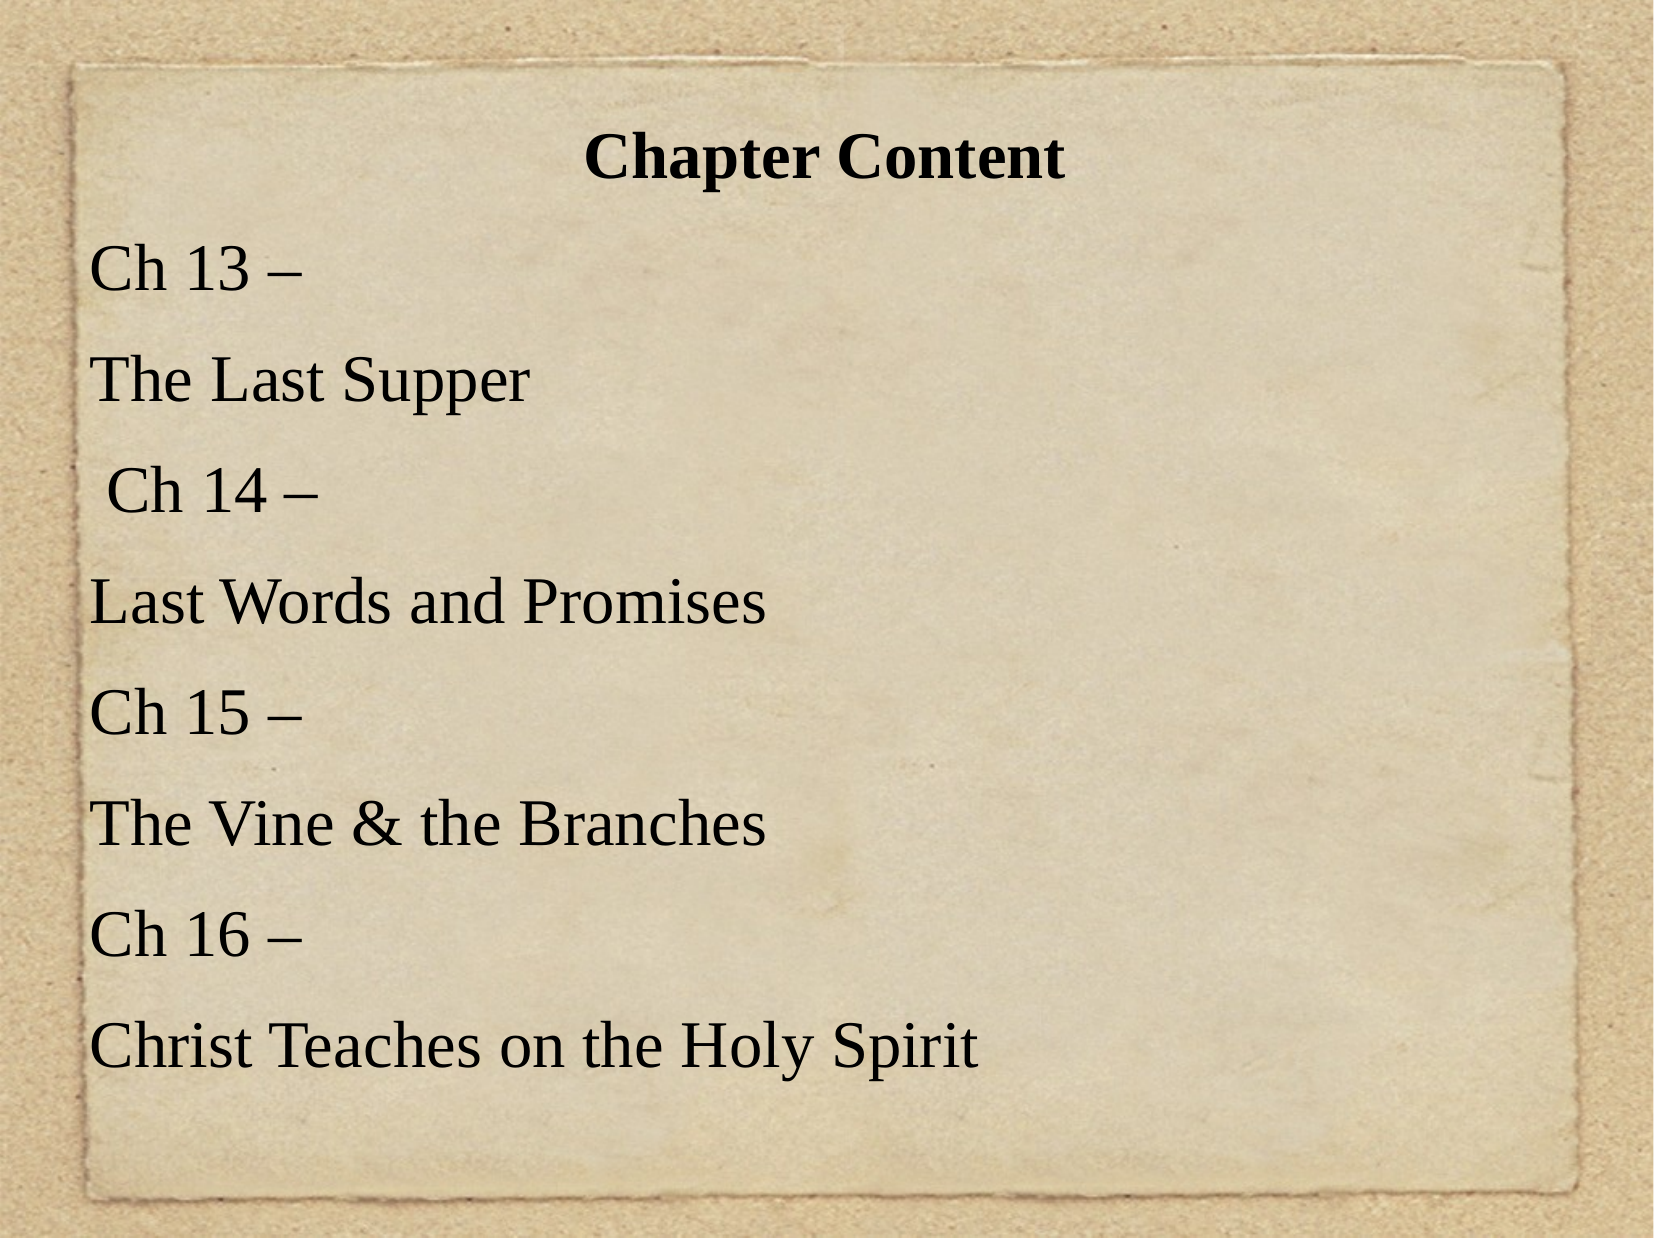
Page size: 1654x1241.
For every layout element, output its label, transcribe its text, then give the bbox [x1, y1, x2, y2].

picture [0, 0, 1654, 1238]
text_box Chapter Content Ch 13 – The Last Supper Ch 14 – Last Words and Promises Ch 15 – The Vine & the Branches Ch 16 – Christ Teaches on the Holy Spirit [75, 75, 1576, 1133]
